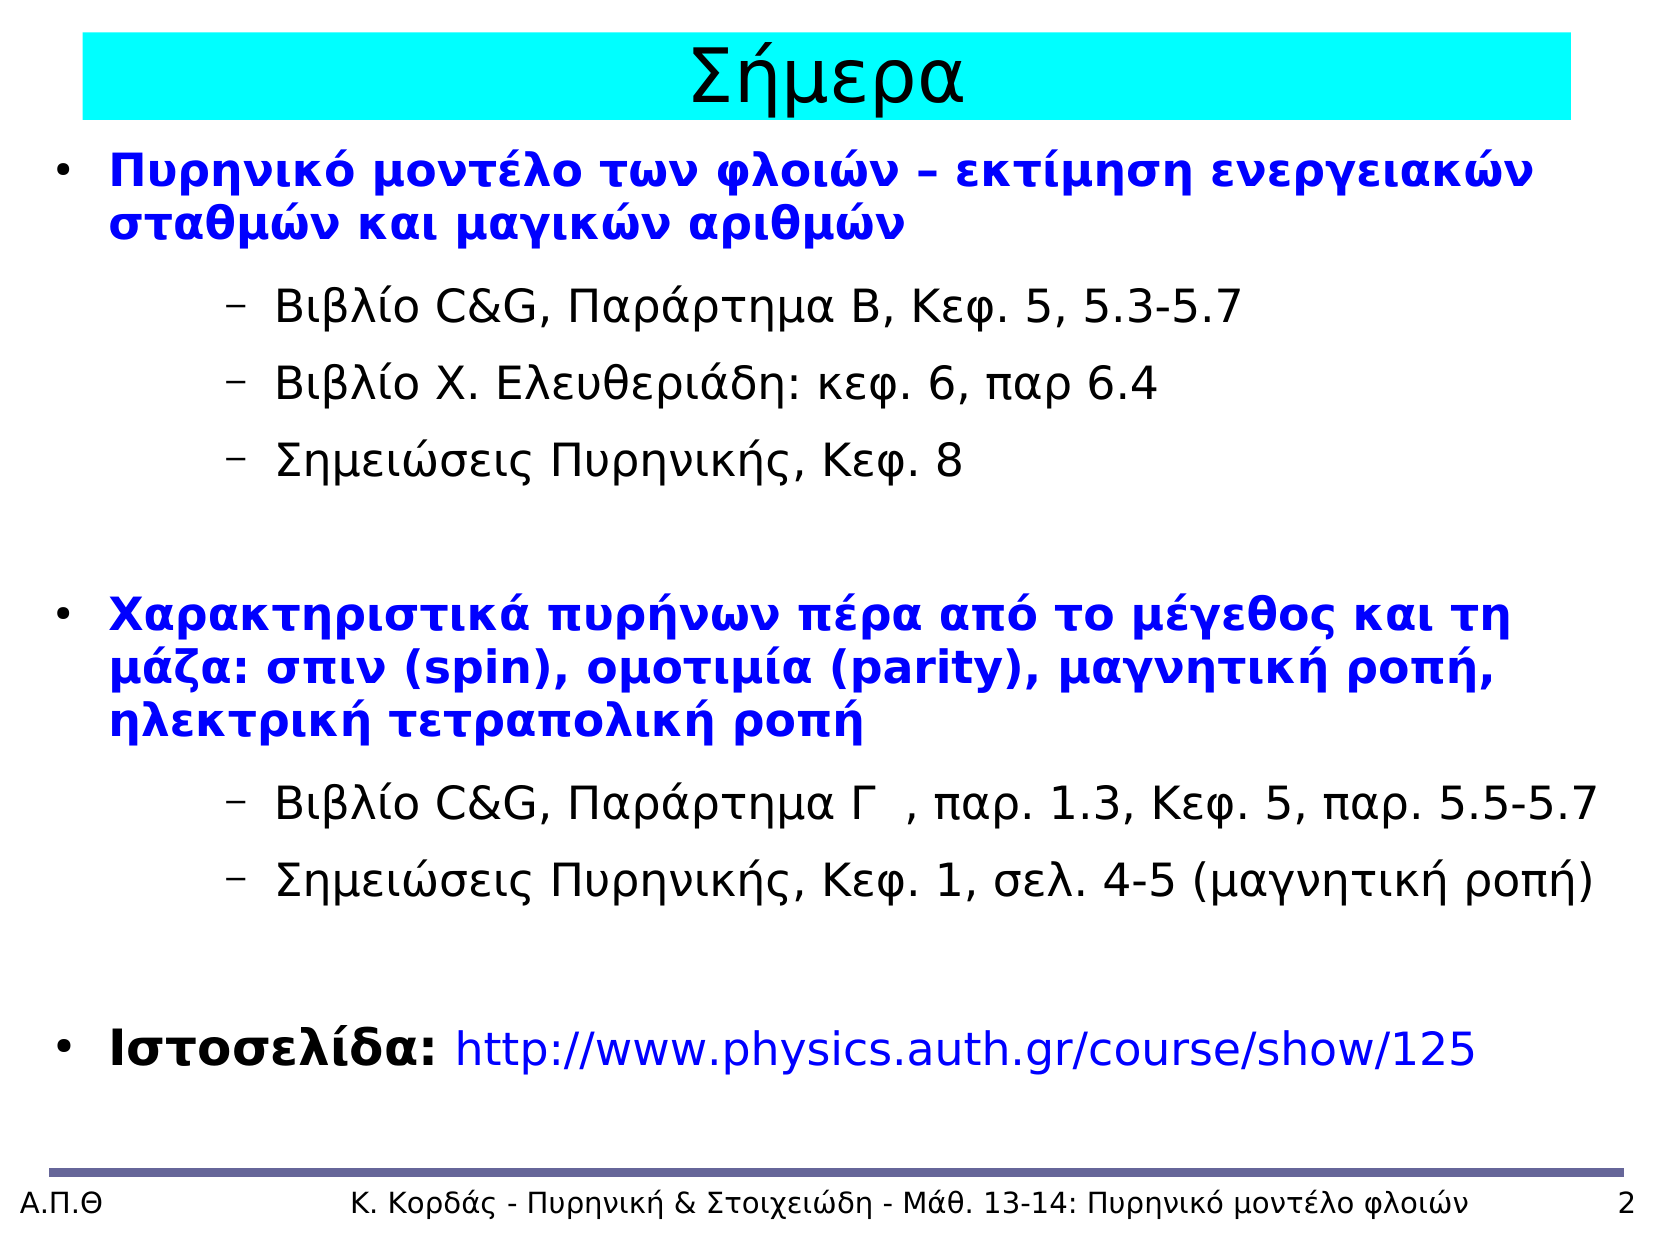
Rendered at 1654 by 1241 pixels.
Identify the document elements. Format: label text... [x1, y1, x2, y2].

title Σήμερα [82, 32, 1571, 120]
list Πυρηνικό μοντέλο των φλοιών – εκτίμηση ενεργειακών σταθμών και μαγικών αριθμών Βιβλίο C&G, Παράρτημα Β, Κεφ. 5, 5.3-5.7 Βιβλίο Χ. Ελευθεριάδη: κεφ. 6, παρ 6.4 Σημειώσεις Πυρηνικής, Κεφ. 8 Χαρακτηριστικά πυρήνων πέρα από το μέγεθος και τη μάζα: σπιν (spin), ομοτιμία (parity), μαγνητική ροπή, ηλεκτρική τετραπολική ροπή Βιβλίο C&G, Παράρτημα Γ , παρ. 1.3, Κεφ. 5, παρ. 5.5-5.7 Σημειώσεις Πυρηνικής, Κεφ. 1, σελ. 4-5 (μαγνητική ροπή) Ιστοσελίδα: http://www.physics.auth.gr/course/show/125 [37, 144, 1631, 1106]
